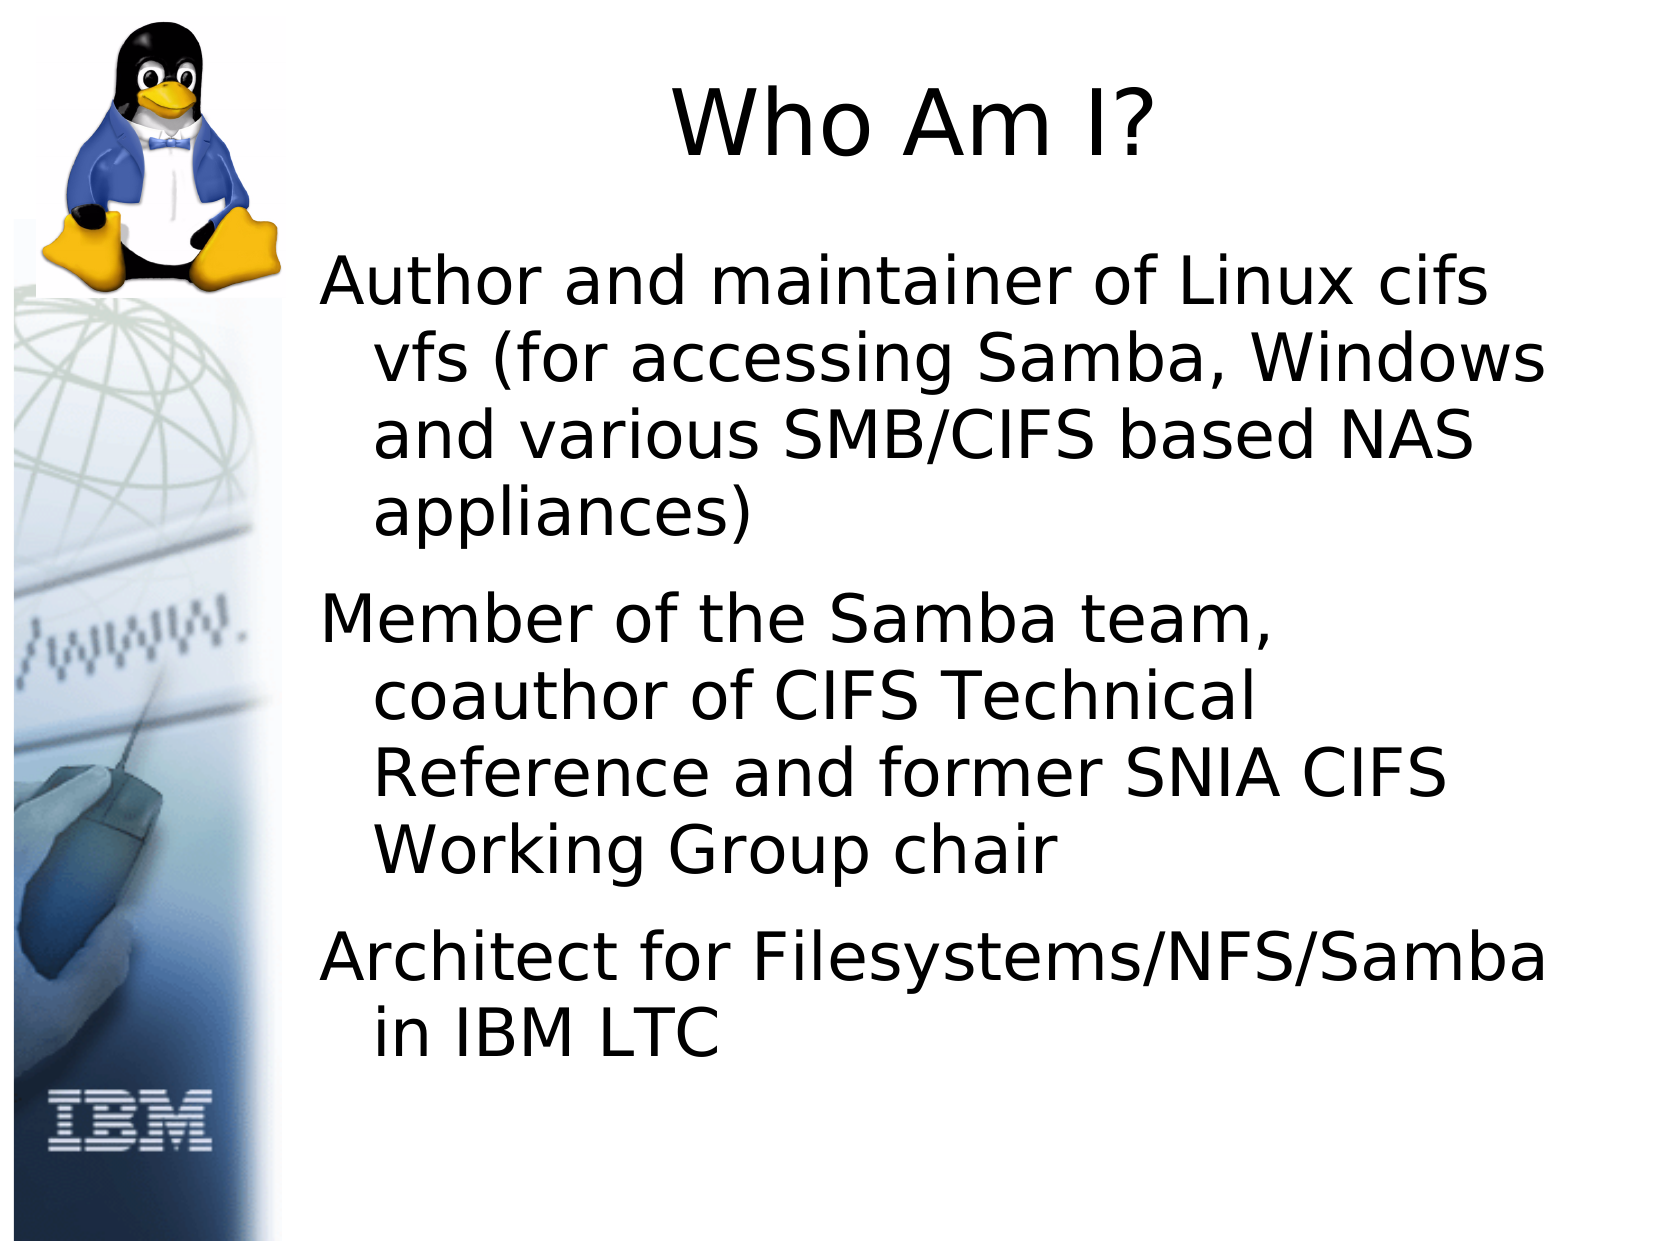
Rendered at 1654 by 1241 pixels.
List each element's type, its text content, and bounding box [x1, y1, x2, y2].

list Author and maintainer of Linux cifs vfs (for accessing Samba, Windows and various SMB/CIFS based NAS appliances) Member of the Samba team, coauthor of CIFS Technical Reference and former SNIA CIFS Working Group chair Architect for Filesystems/NFS/Samba in IBM LTC [301, 243, 1552, 1182]
title Who Am I? [301, 39, 1528, 209]
